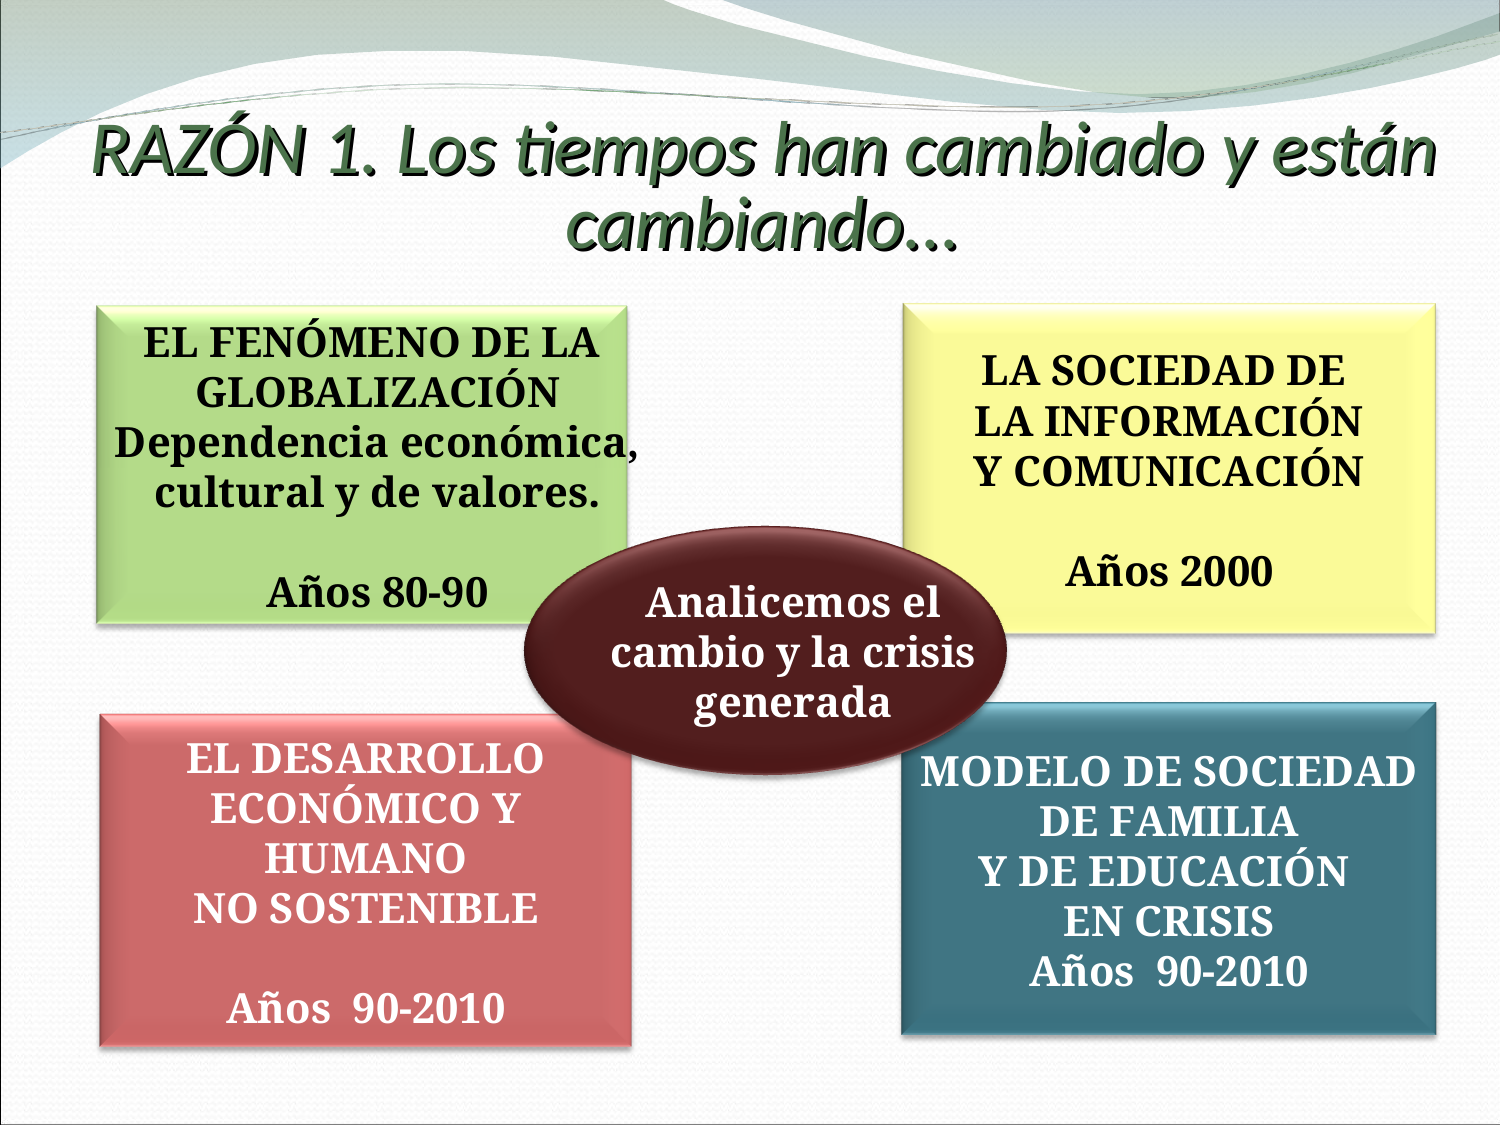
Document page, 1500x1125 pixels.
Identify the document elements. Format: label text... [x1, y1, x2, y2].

text_box MODELO DE SOCIEDAD DE FAMILIA Y DE EDUCACIÓN EN CRISIS Años 90-2010 [903, 704, 1436, 1035]
text_box Analicemos el cambio y la crisis generada [596, 563, 936, 739]
text_box EL FENÓMENO DE LA GLOBALIZACIÓN Dependencia económica, cultural y de valores. Años 80-90 [100, 309, 625, 622]
title RAZÓN 1. Los tiempos han cambiado y están cambiando... [88, 76, 1439, 268]
text_box EL DESARROLLO ECONÓMICO Y HUMANO NO SOSTENIBLE Años 90-2010 [100, 716, 632, 1047]
text_box LA SOCIEDAD DE LA INFORMACIÓN Y COMUNICACIÓN Años 2000 [903, 305, 1436, 634]
picture [0, 0, 1500, 1125]
